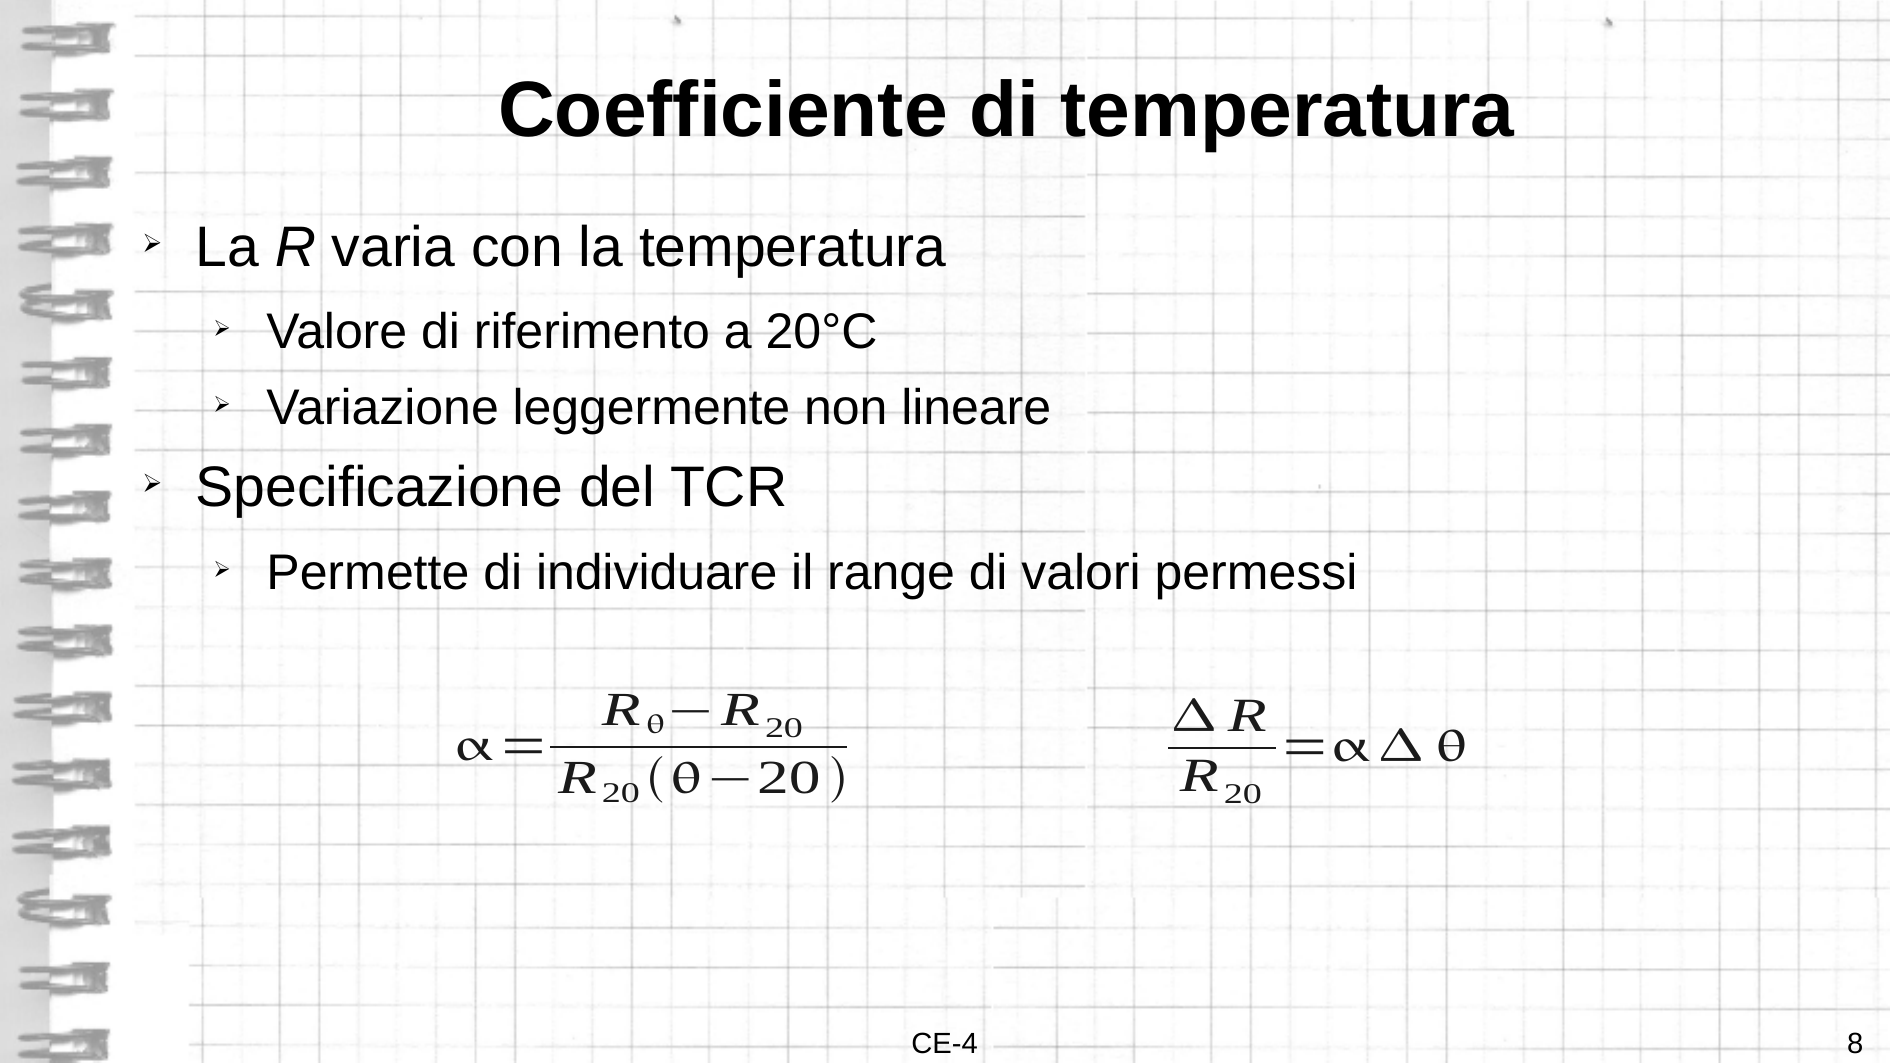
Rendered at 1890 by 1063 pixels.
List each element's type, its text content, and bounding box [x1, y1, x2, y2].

picture [0, 0, 1890, 1063]
chart [1148, 690, 1485, 810]
chart [438, 683, 868, 810]
list La R varia con la temperatura Valore di riferimento a 20°C Variazione leggermente non lineare Specificazione del TCR Permette di individuare il range di valori permessi [124, 214, 1890, 832]
title Coefficiente di temperatura [124, 20, 1890, 198]
